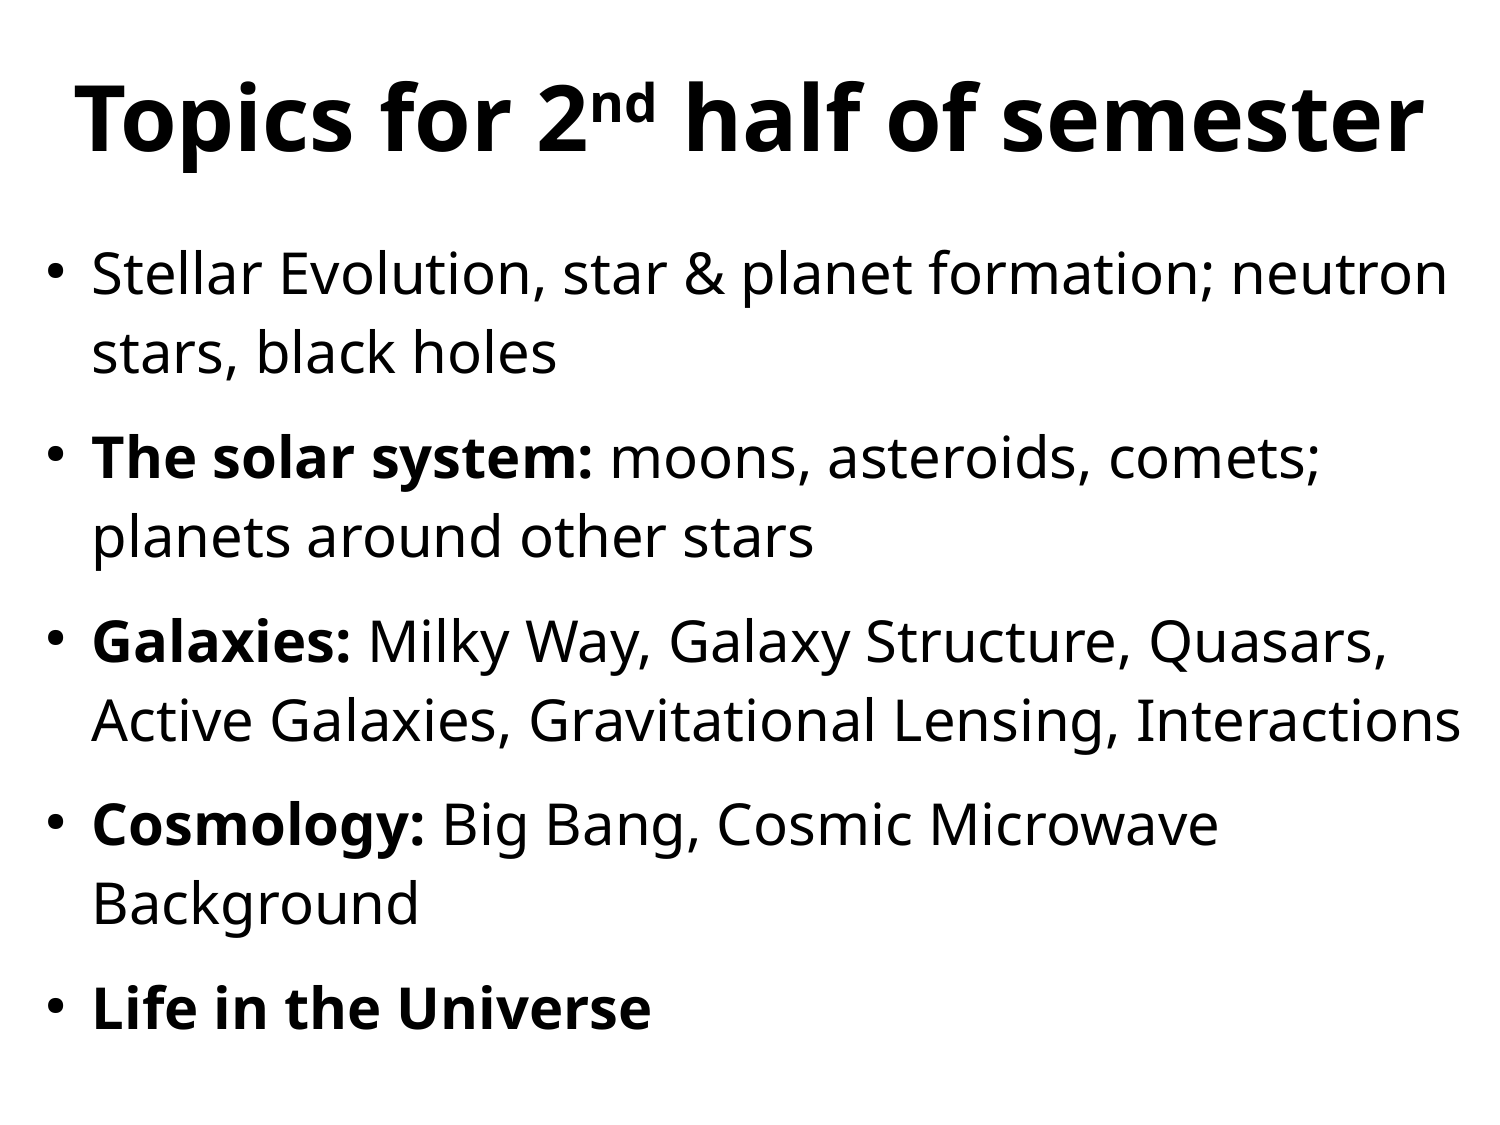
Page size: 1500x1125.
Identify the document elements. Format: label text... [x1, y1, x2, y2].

title Topics for 2nd half of semester [30, 22, 1471, 211]
list Stellar Evolution, star & planet formation; neutron stars, black holes The solar system: moons, asteroids, comets; planets around other stars Galaxies: Milky Way, Galaxy Structure, Quasars, Active Galaxies, Gravitational Lensing, Interactions Cosmology: Big Bang, Cosmic Microwave Background Life in the Universe [30, 232, 1471, 1096]
